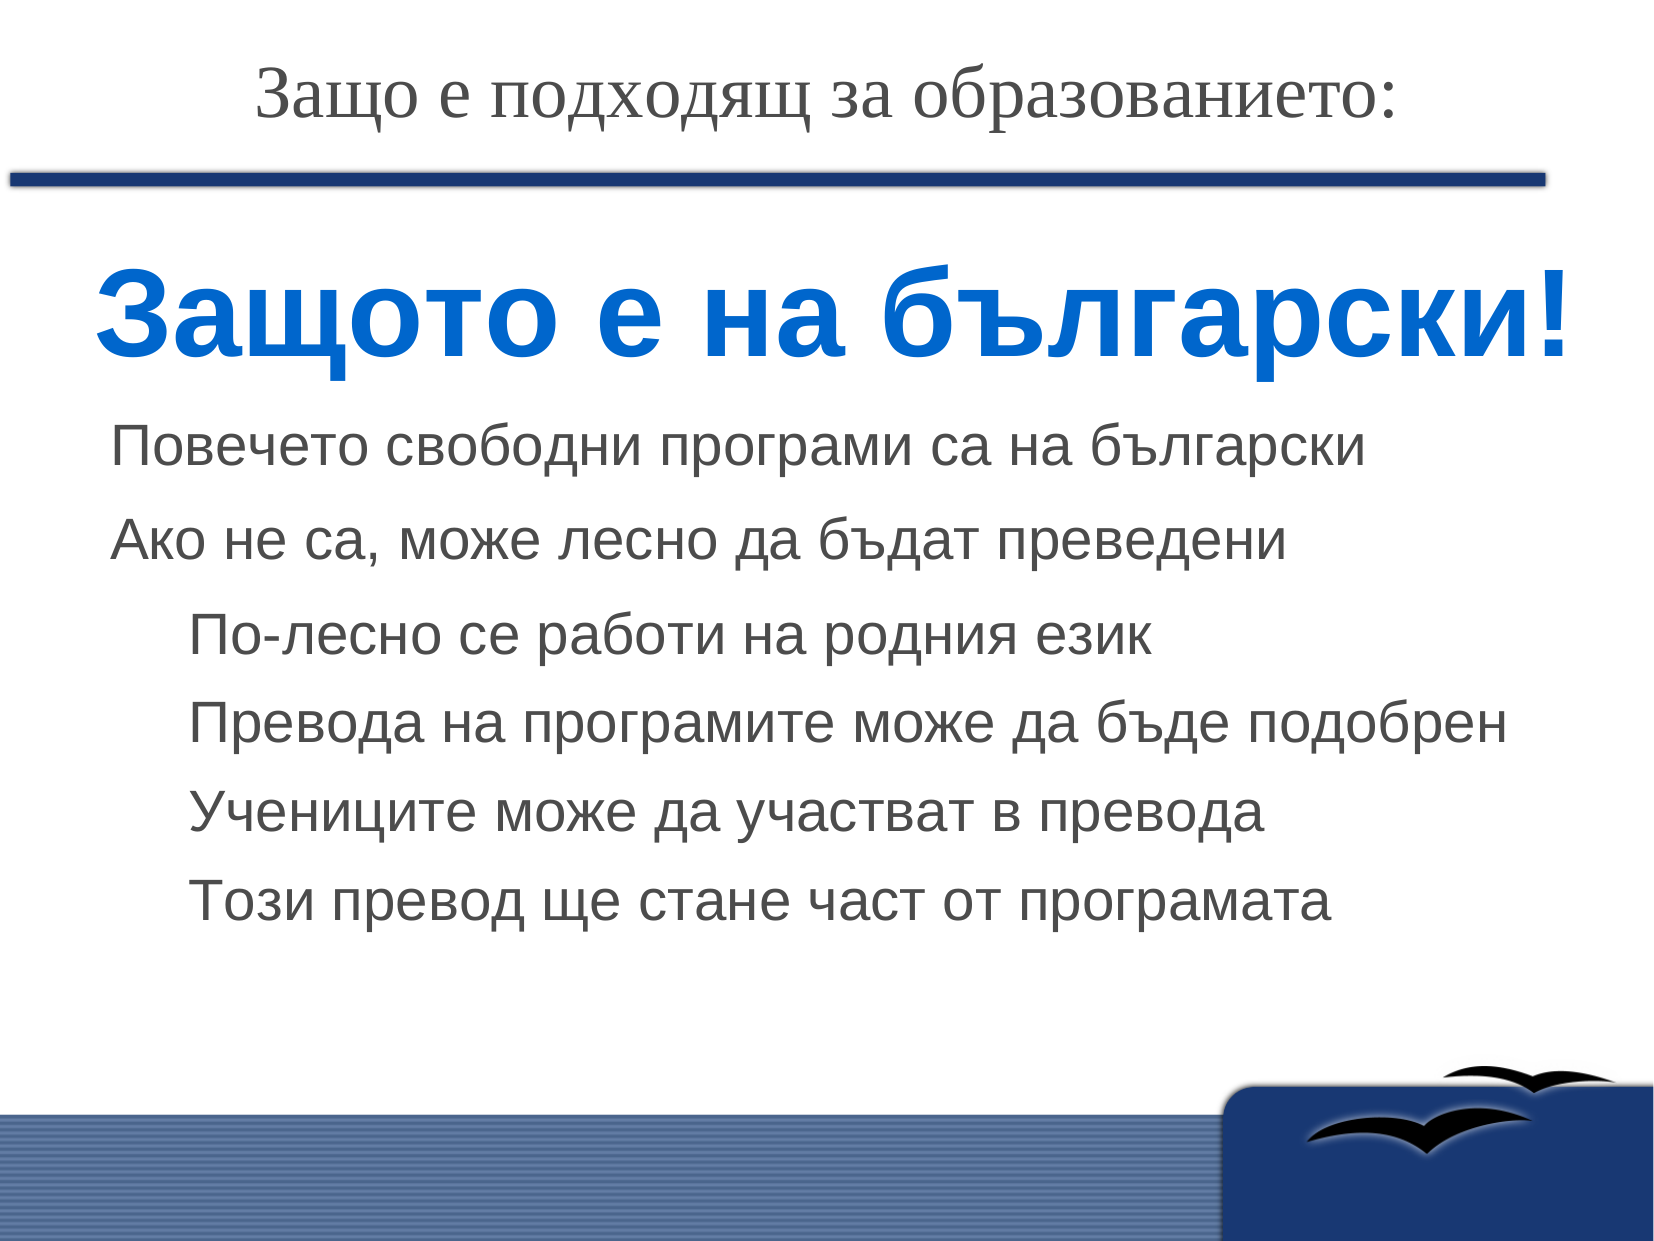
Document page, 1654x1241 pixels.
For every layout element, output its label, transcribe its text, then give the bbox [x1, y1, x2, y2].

title Защо е подходящ за образованието: [121, 20, 1534, 164]
picture [0, 0, 1654, 1241]
list Защото е на български! Повечето свободни програми са на български Ако не са, може лесно да бъдат преведени По-лесно се работи на родния език Превода на програмите може да бъде подобрен Учениците може да участват в превода Този превод ще стане част от програмата [94, 243, 1591, 1026]
